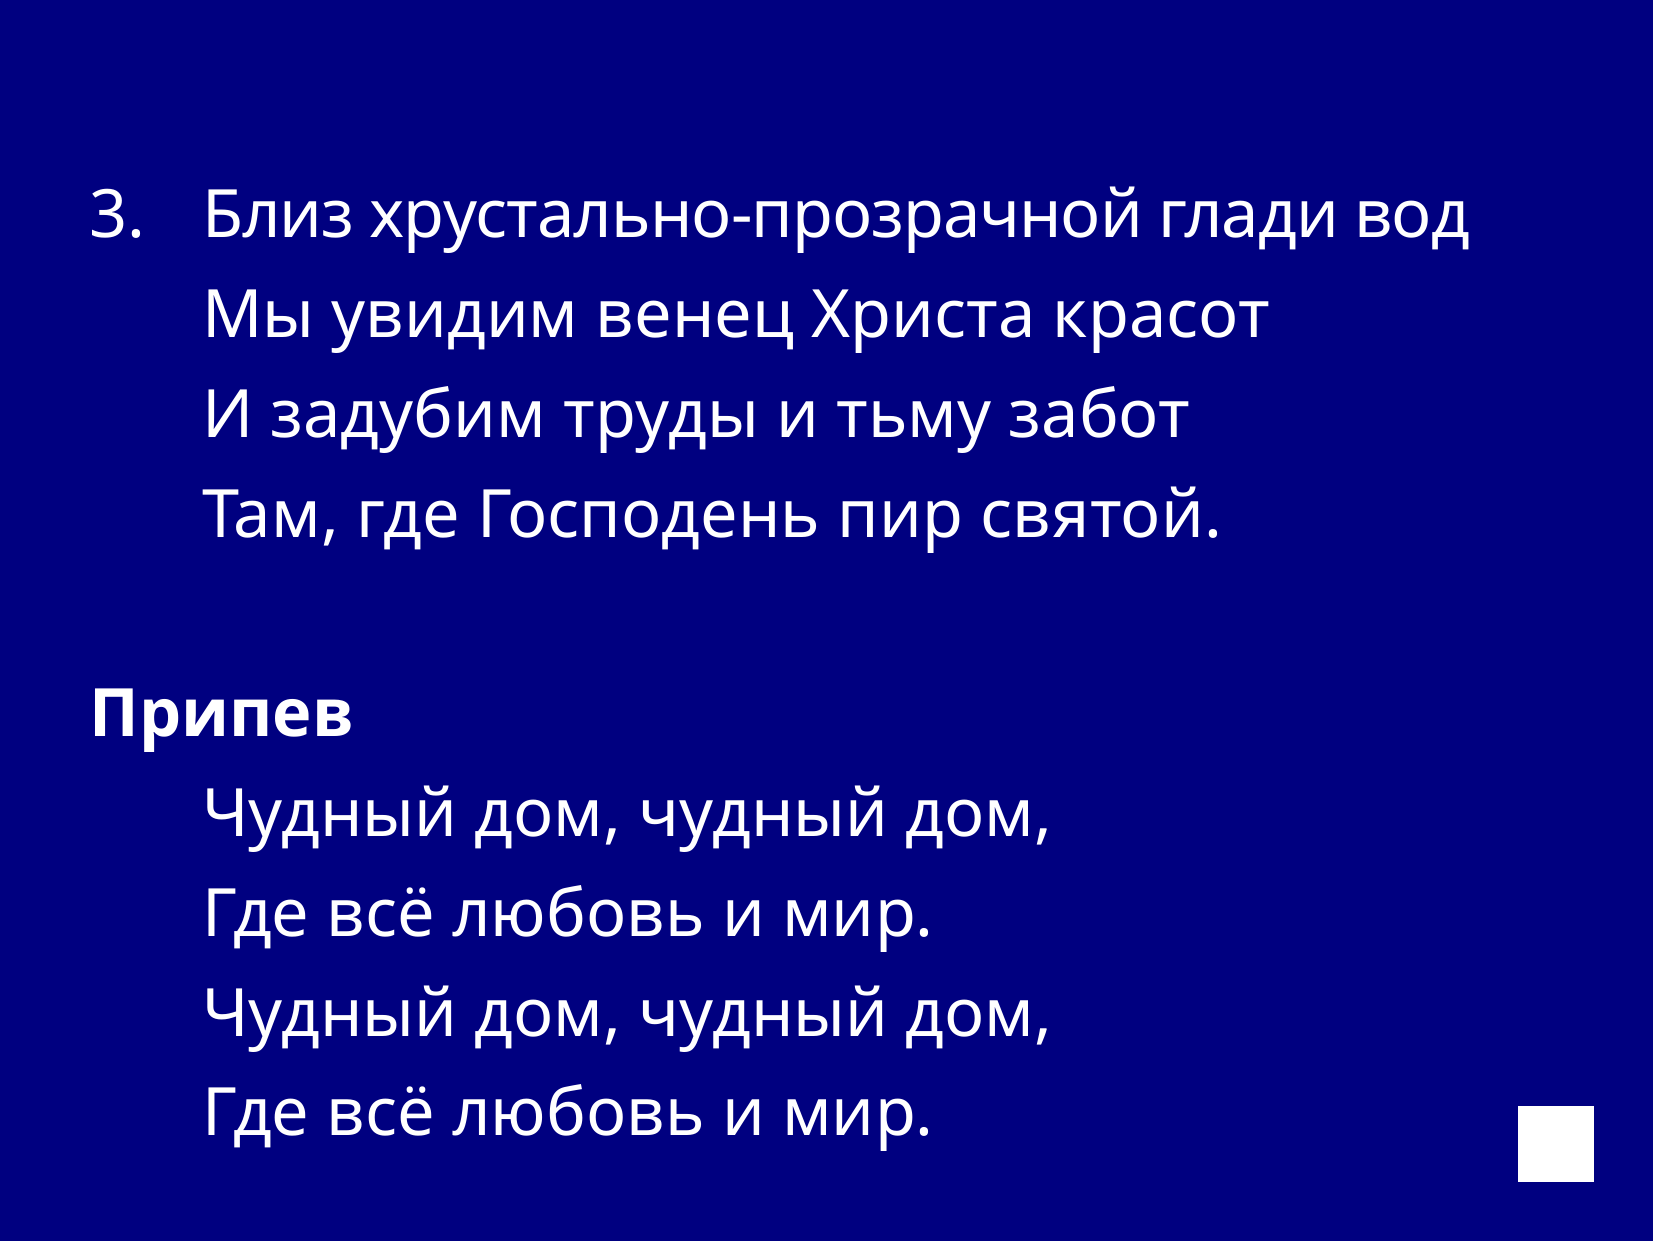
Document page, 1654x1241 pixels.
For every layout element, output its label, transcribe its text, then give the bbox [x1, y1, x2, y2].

text_box 3. Близ хрустально-прозрачной глади вод Мы увидим венец Христа красот И задубим труды и тьму забот Там, где Господень пир святой. Припев Чудный дом, чудный дом, Где всё любовь и мир. Чудный дом, чудный дом, Где всё любовь и мир. [75, 150, 1653, 1163]
text_box [1518, 1163, 1594, 1182]
